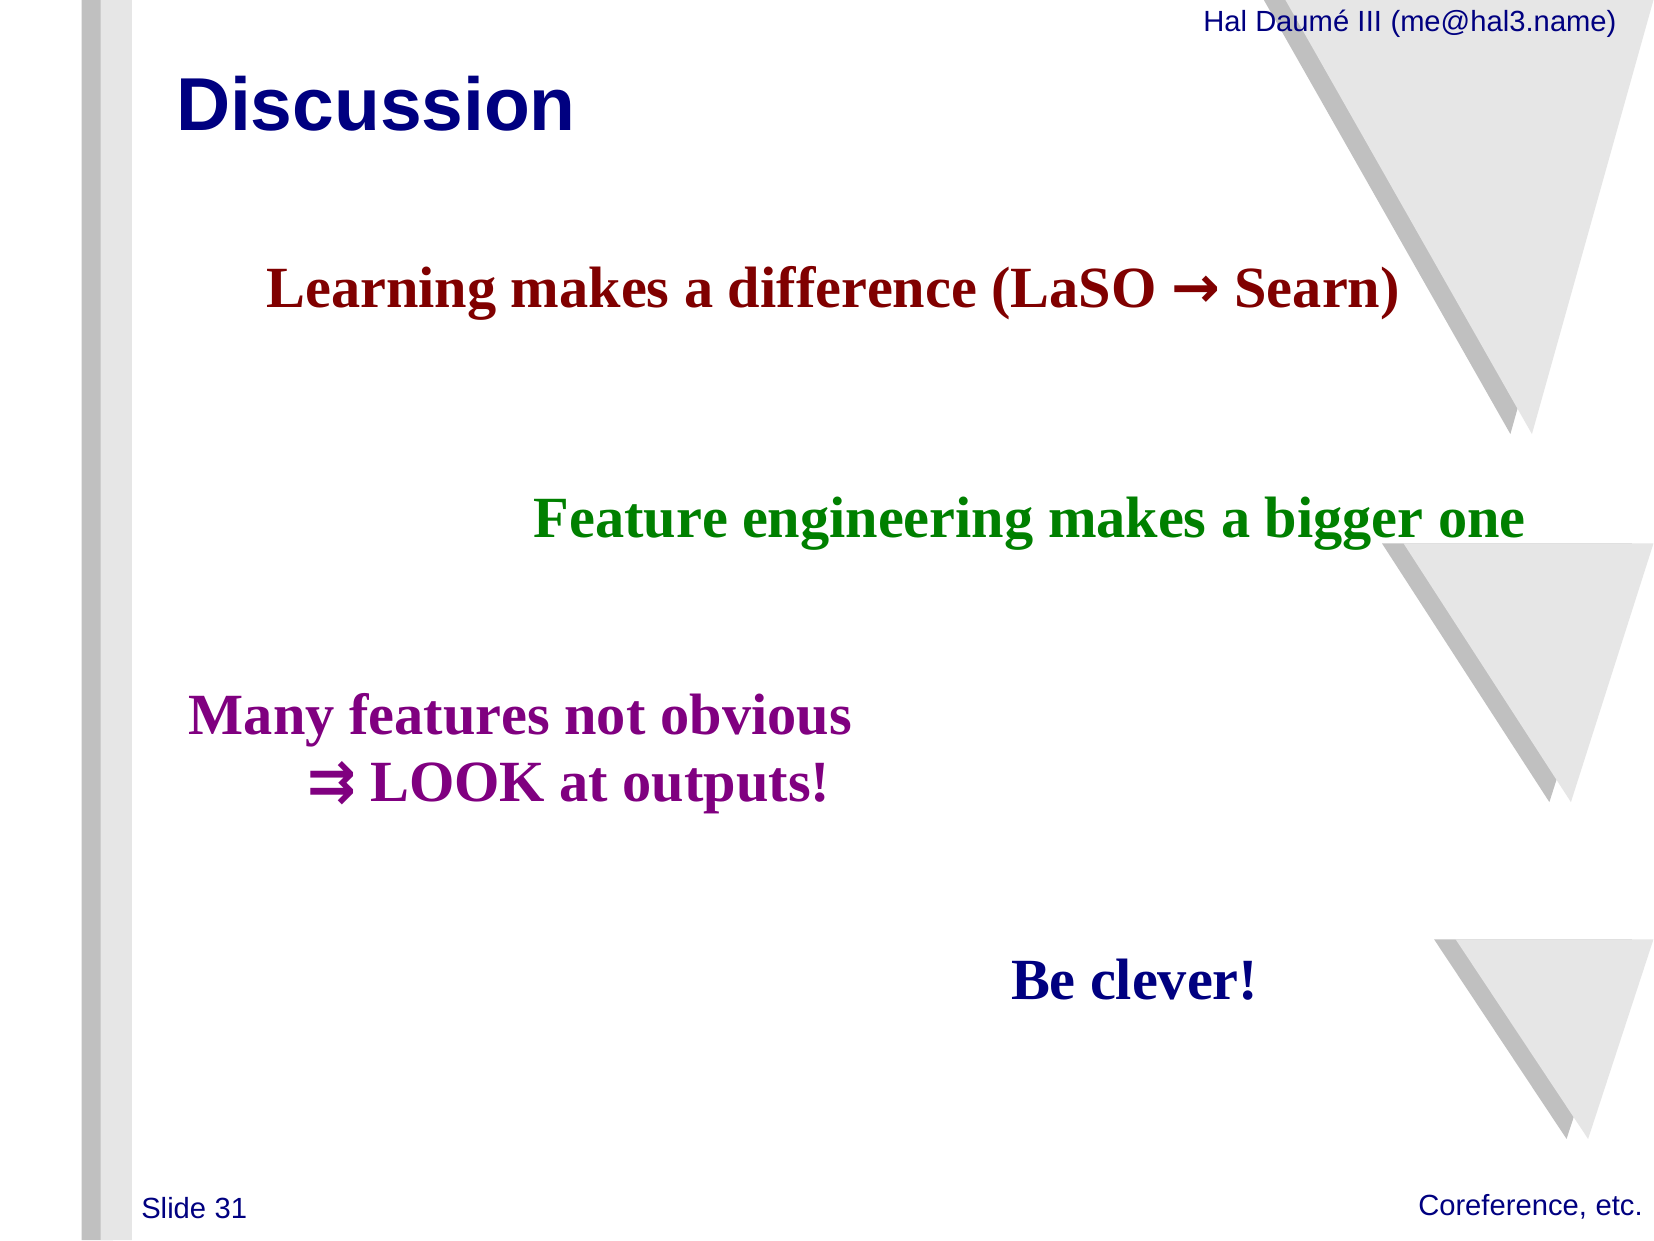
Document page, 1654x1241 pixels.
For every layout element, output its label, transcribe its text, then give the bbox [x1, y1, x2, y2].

text_box Many features not obvious ⇉ LOOK at outputs! [188, 682, 851, 815]
text_box Learning makes a difference (LaSO → Searn) [266, 253, 1401, 322]
text_box Be clever! [1011, 947, 1259, 1012]
title Discussion [176, 44, 1509, 166]
text_box Feature engineering makes a bigger one [533, 485, 1528, 551]
